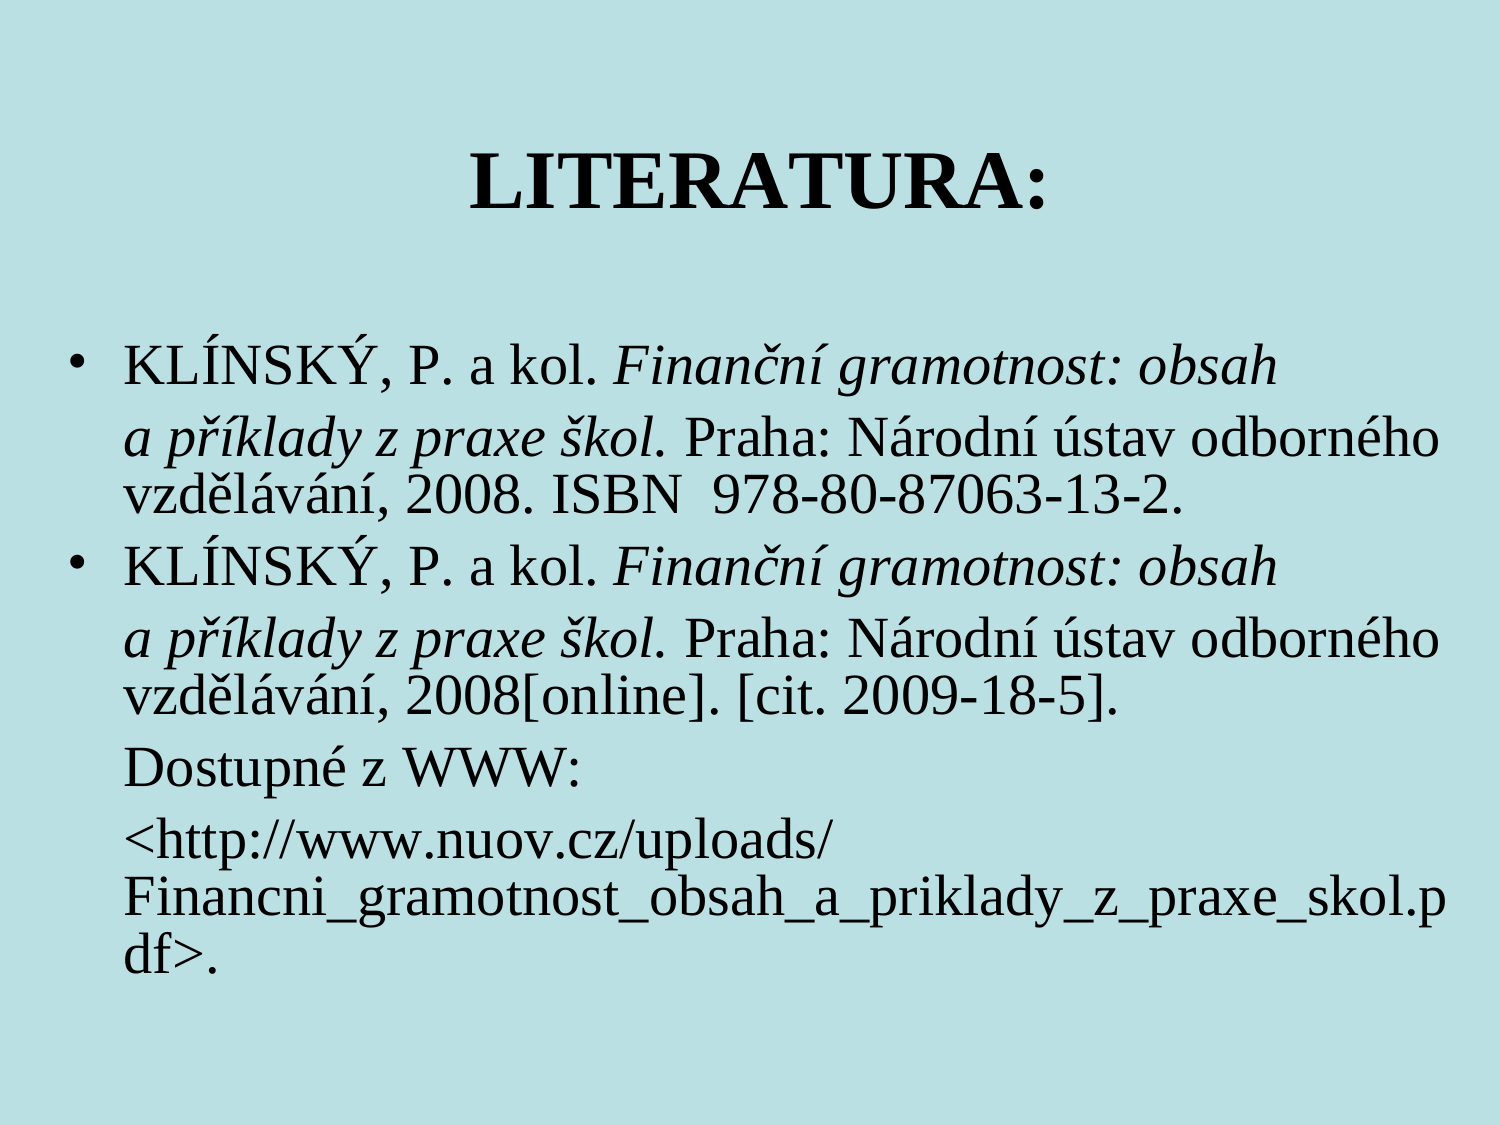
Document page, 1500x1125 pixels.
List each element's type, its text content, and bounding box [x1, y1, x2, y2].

title LITERATURA: [75, 44, 1426, 233]
list KLÍNSKÝ, P. a kol. Finanční gramotnost: obsah a příklady z praxe škol. Praha: Národní ústav odborného vzdělávání, 2008. ISBN 978-80-87063-13-2. KLÍNSKÝ, P. a kol. Finanční gramotnost: obsah a příklady z praxe škol. Praha: Národní ústav odborného vzdělávání, 2008[online]. [cit. 2009-18-5]. Dostupné z WWW: <http://www.nuov.cz/uploads/Financni_gramotnost_obsah_a_priklady_z_praxe_skol.pdf>. [53, 331, 1465, 1090]
